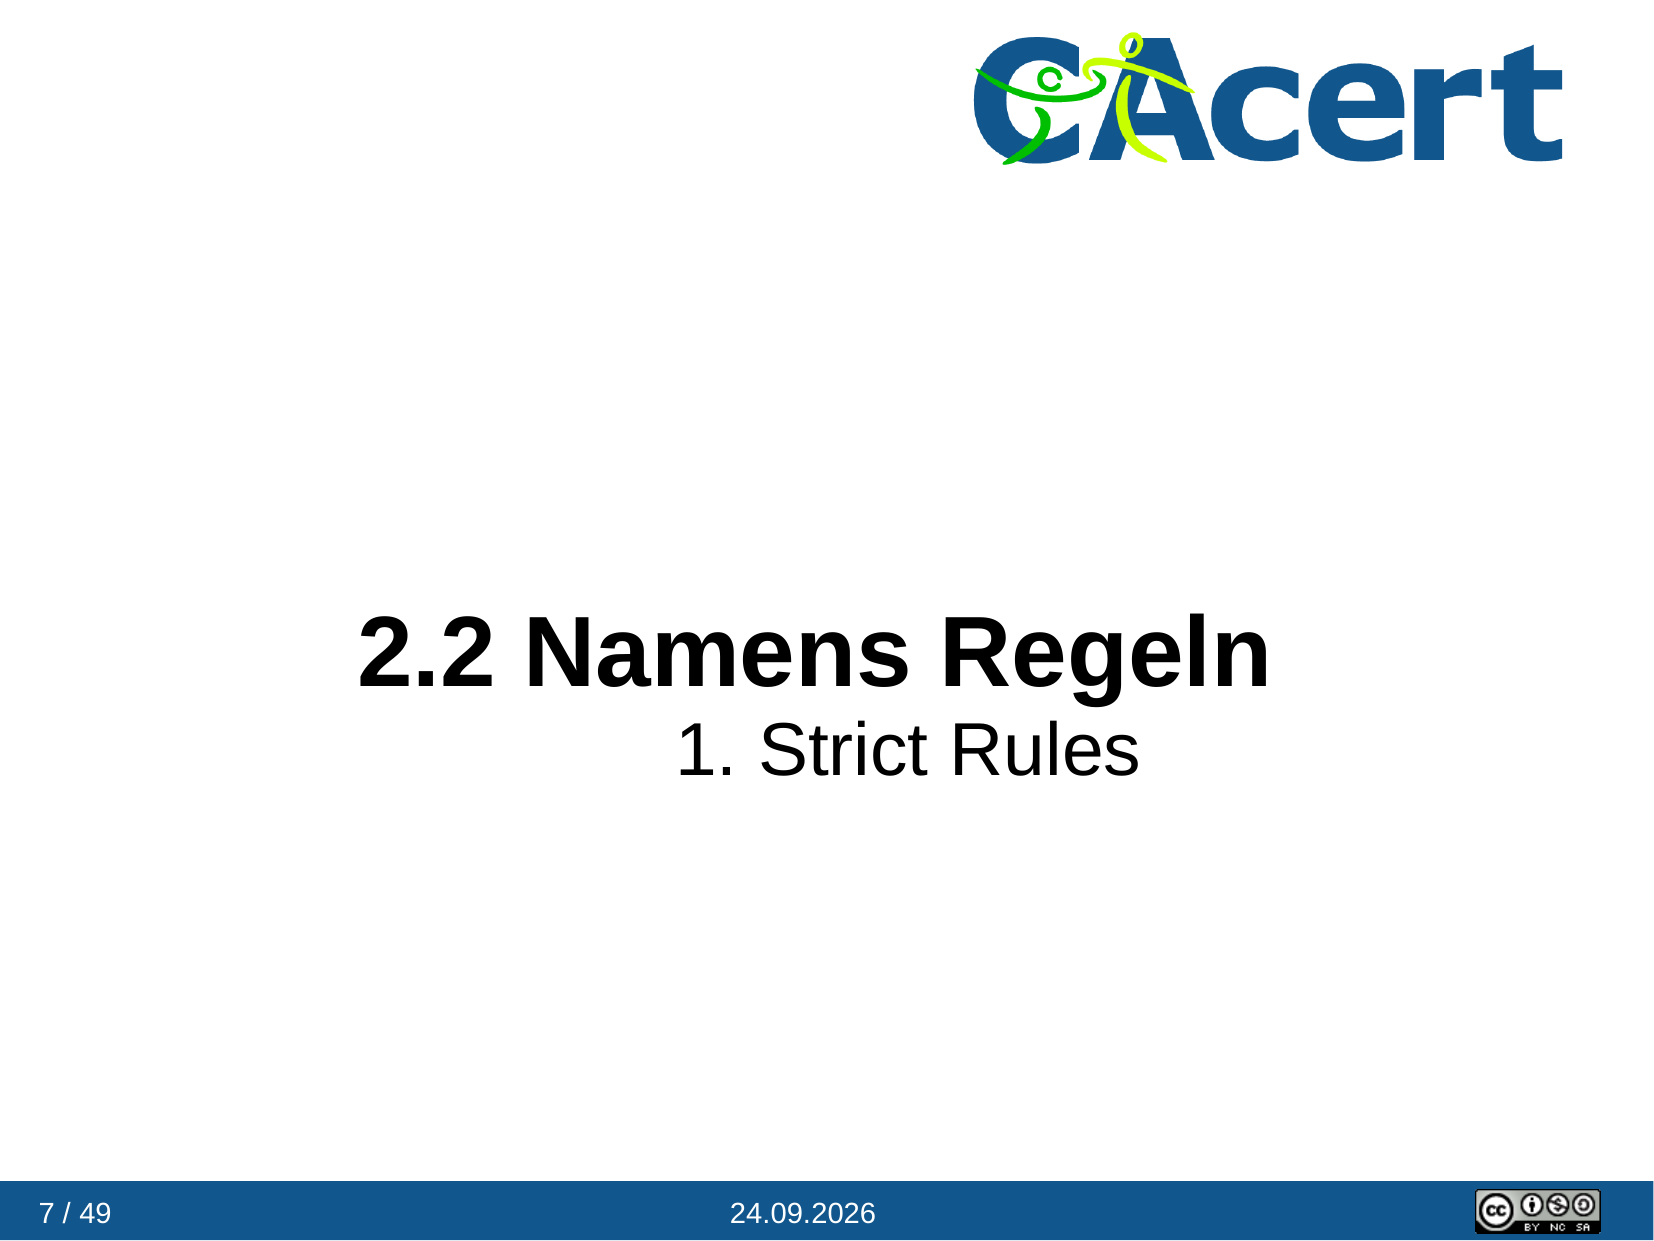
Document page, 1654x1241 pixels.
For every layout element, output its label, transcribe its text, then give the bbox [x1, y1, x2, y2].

title [76, 17, 1565, 166]
picture [1475, 1189, 1601, 1234]
subtitle 2.2 Namens Regeln 1. Strict Rules [70, 295, 1560, 1093]
